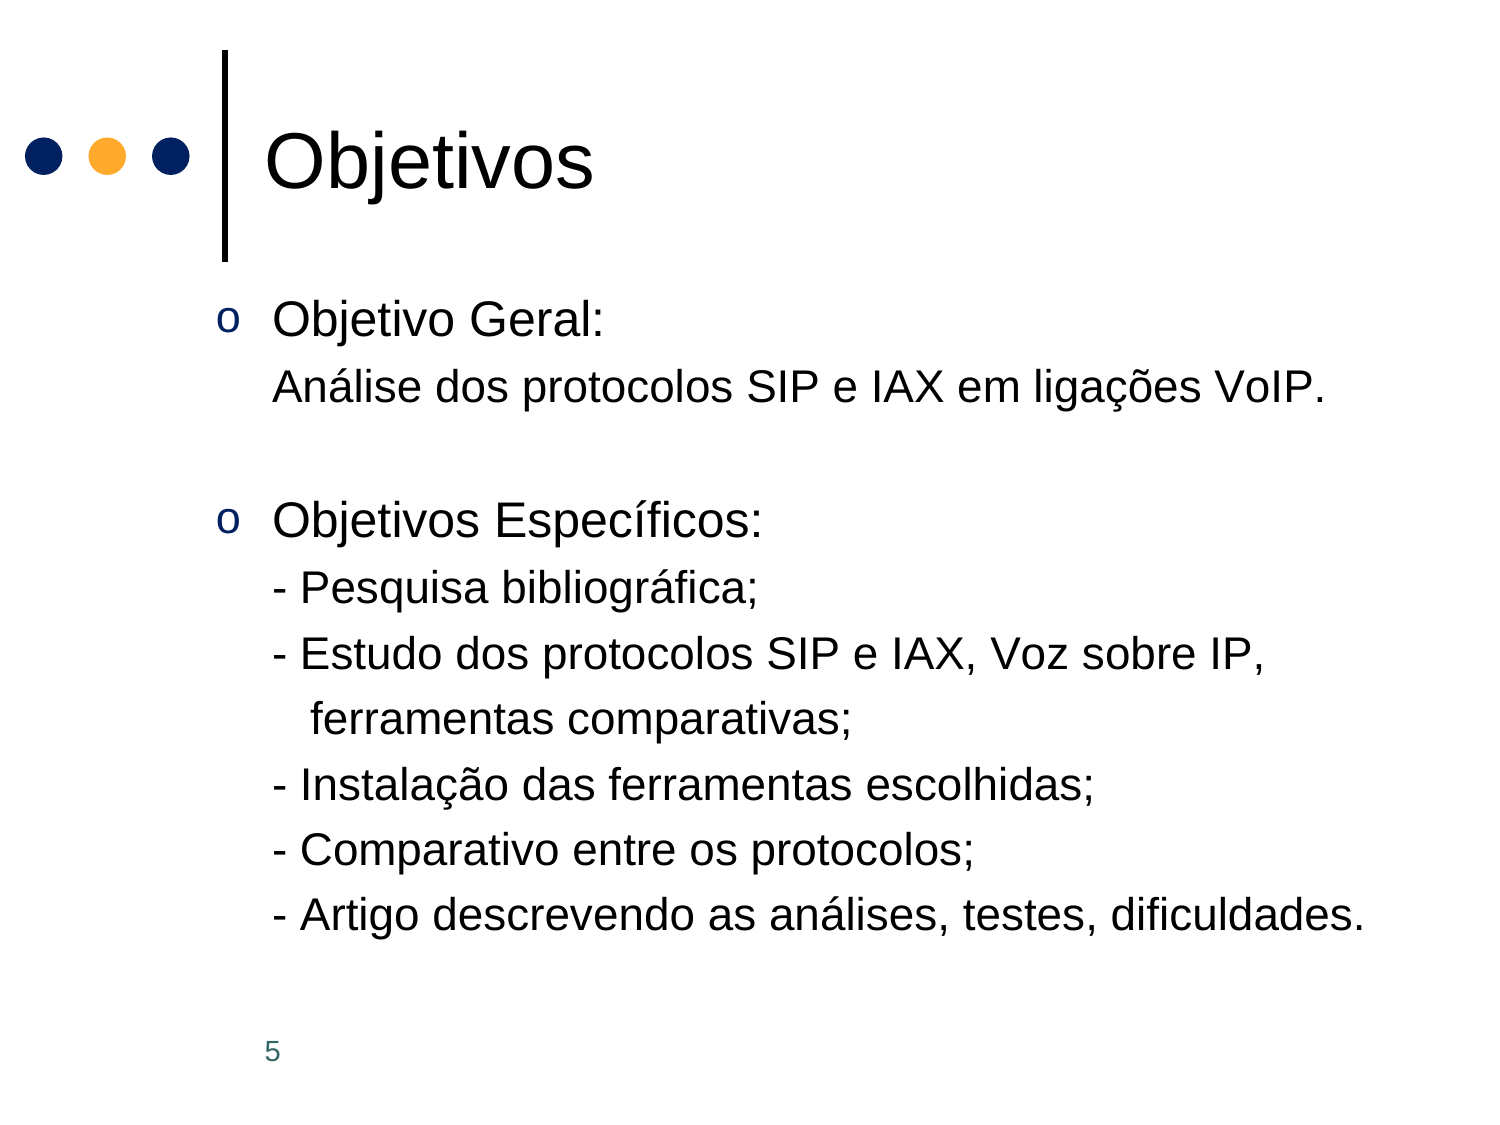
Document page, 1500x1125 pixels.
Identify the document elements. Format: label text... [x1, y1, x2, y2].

title Objetivos [249, 31, 1401, 278]
list Objetivo Geral: Análise dos protocolos SIP e IAX em ligações VoIP. Objetivos Específicos: - Pesquisa bibliográfica; - Estudo dos protocolos SIP e IAX, Voz sobre IP, ferramentas comparativas; - Instalação das ferramentas escolhidas; - Comparativo entre os protocolos; - Artigo descrevendo as análises, testes, dificuldades. [200, 278, 1401, 1028]
text_box <número> [249, 1025, 463, 1101]
